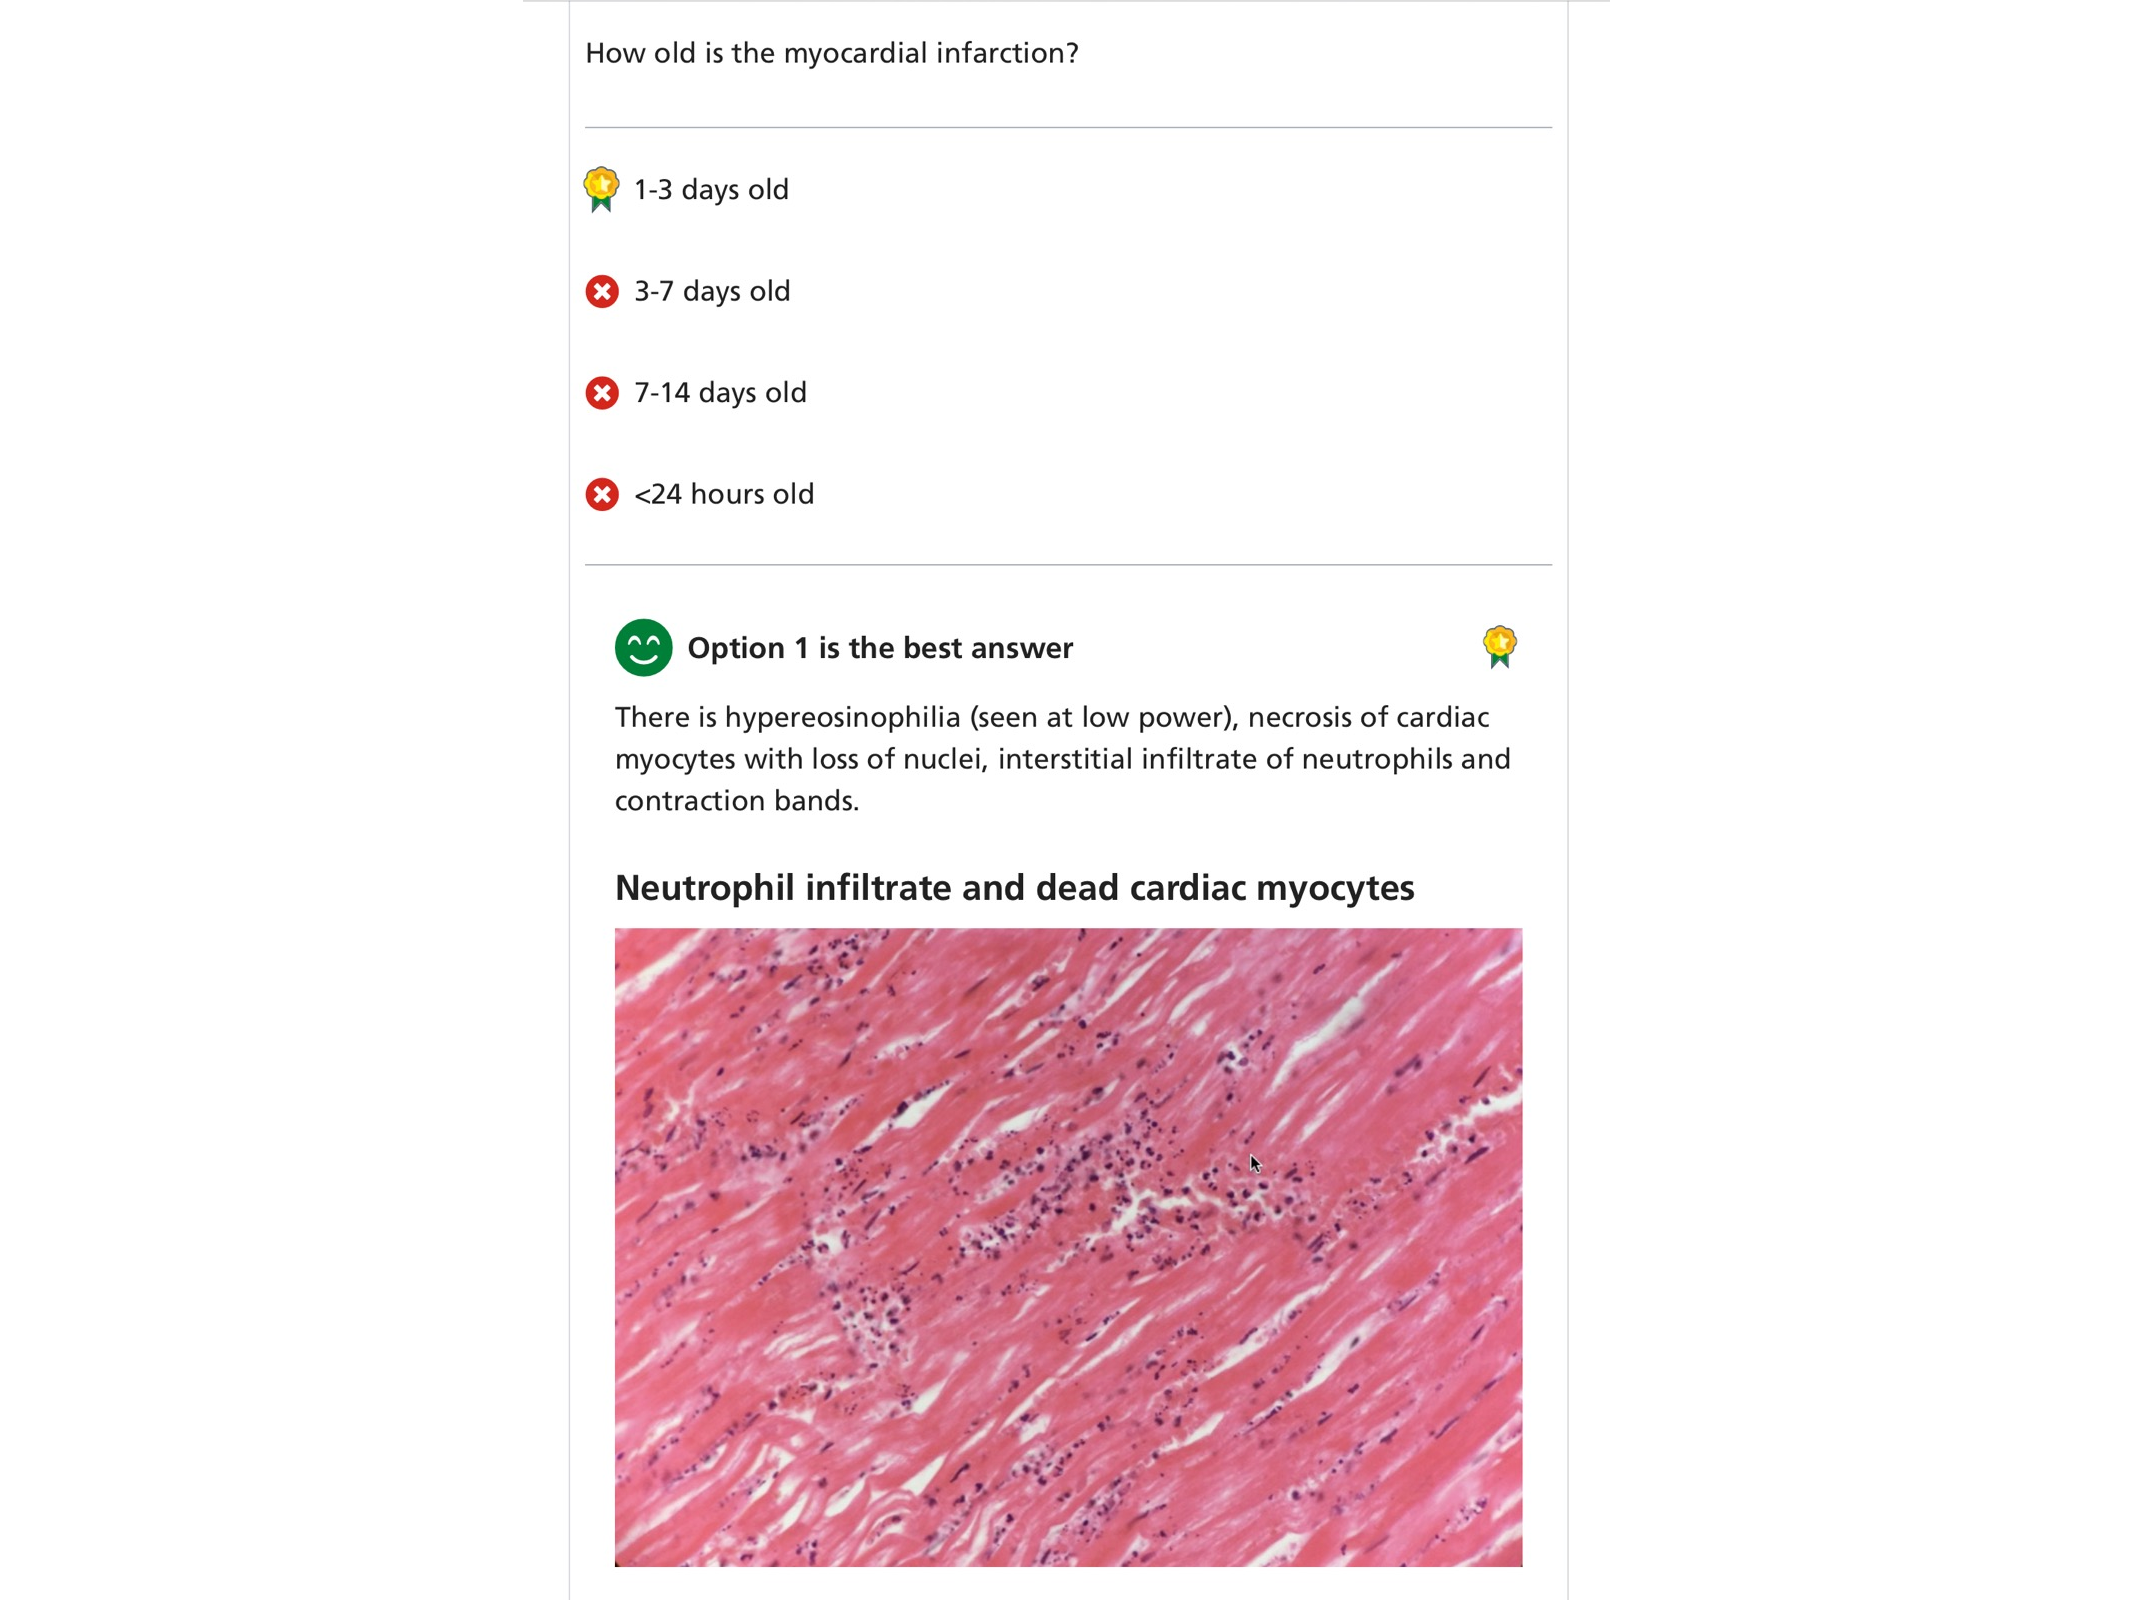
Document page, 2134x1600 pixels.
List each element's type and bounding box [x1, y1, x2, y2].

picture [523, 0, 1610, 1600]
